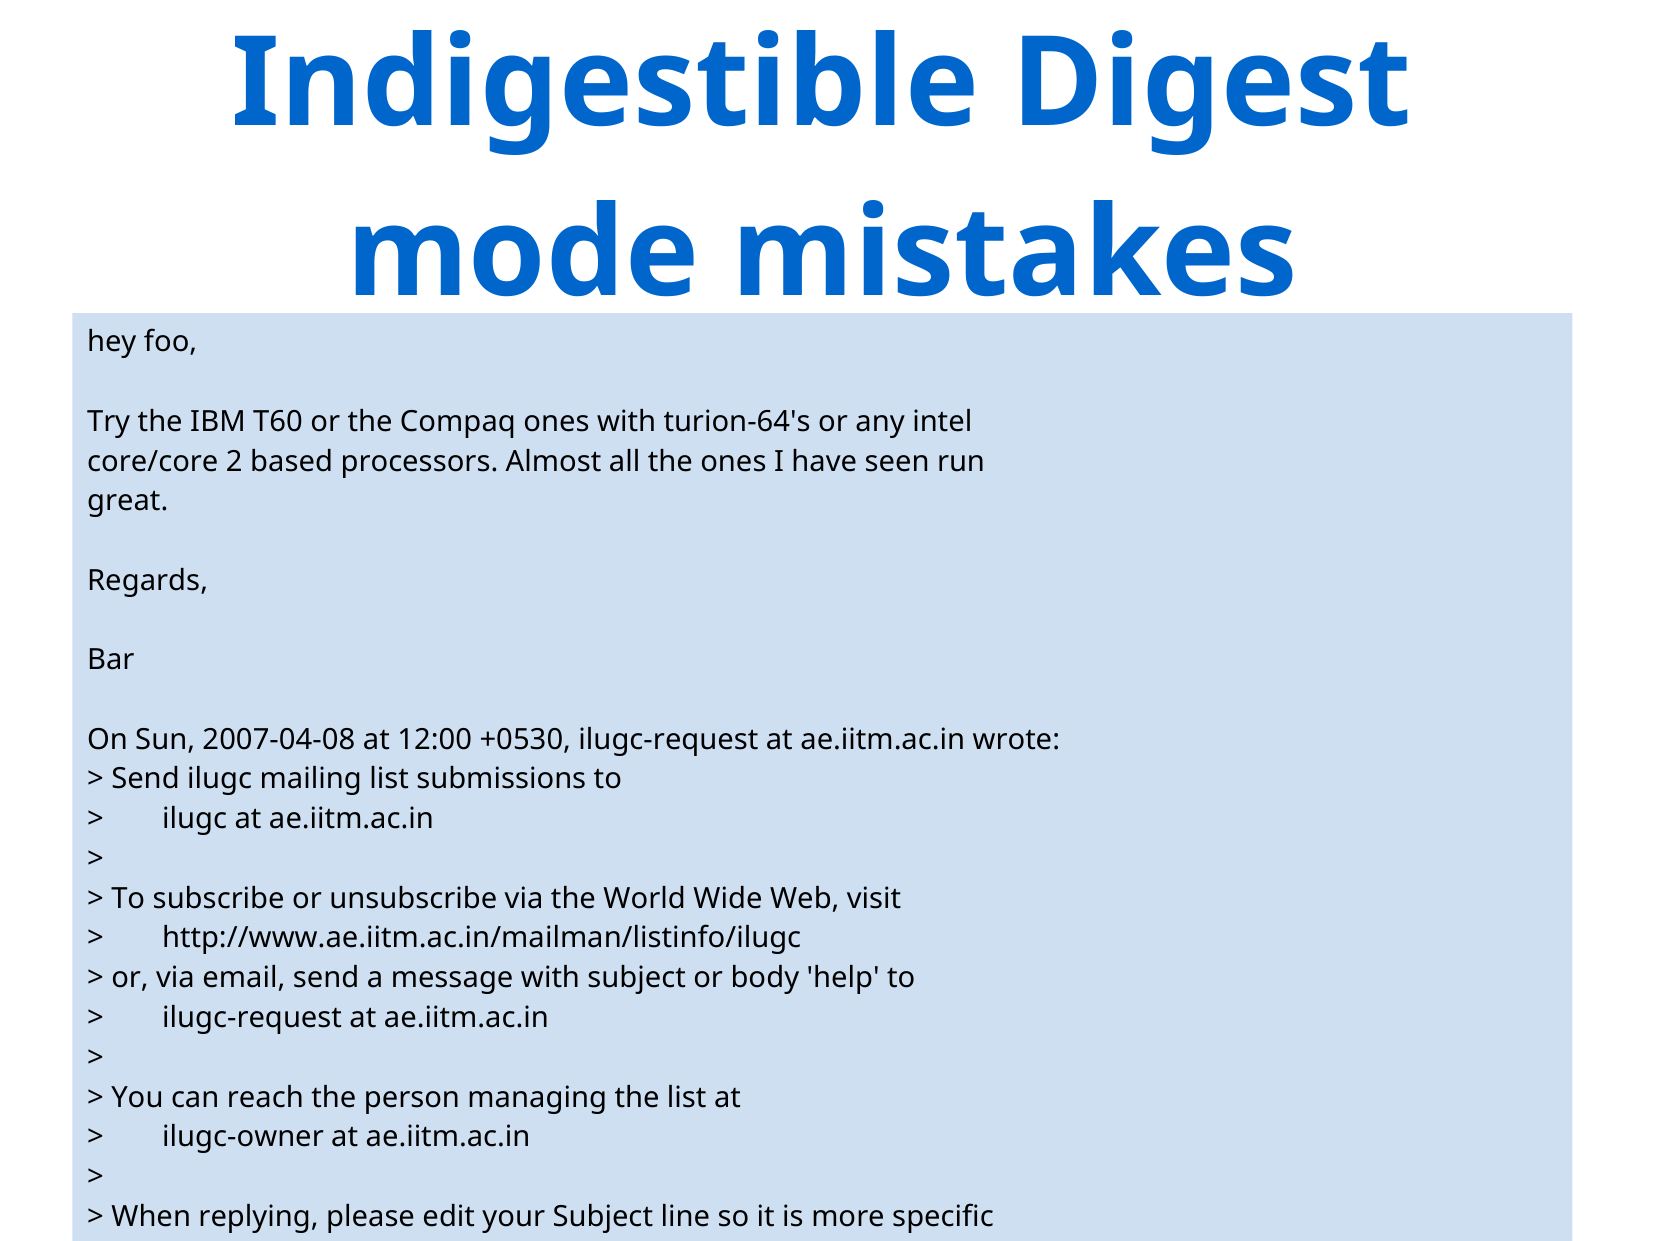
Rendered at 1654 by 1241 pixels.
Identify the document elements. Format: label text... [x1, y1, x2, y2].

text_box Indigestible Digest mode mistakes [109, 0, 1535, 291]
text_box hey foo, Try the IBM T60 or the Compaq ones with turion-64's or any intel core/core 2 based processors. Almost all the ones I have seen run great. Regards, Bar On Sun, 2007-04-08 at 12:00 +0530, ilugc-request at ae.iitm.ac.in wrote: > Send ilugc mailing list submissions to > ilugc at ae.iitm.ac.in > > To subscribe or unsubscribe via the World Wide Web, visit > http://www.ae.iitm.ac.in/mailman/listinfo/ilugc > or, via email, send a message with subject or body 'help' to > ilugc-request at ae.iitm.ac.in > > You can reach the person managing the list at > ilugc-owner at ae.iitm.ac.in > > When replying, please edit your Subject line so it is more specific > than "Re: Contents of ilugc digest..." > ---------------------------------------------------------------------- [72, 313, 1573, 1185]
